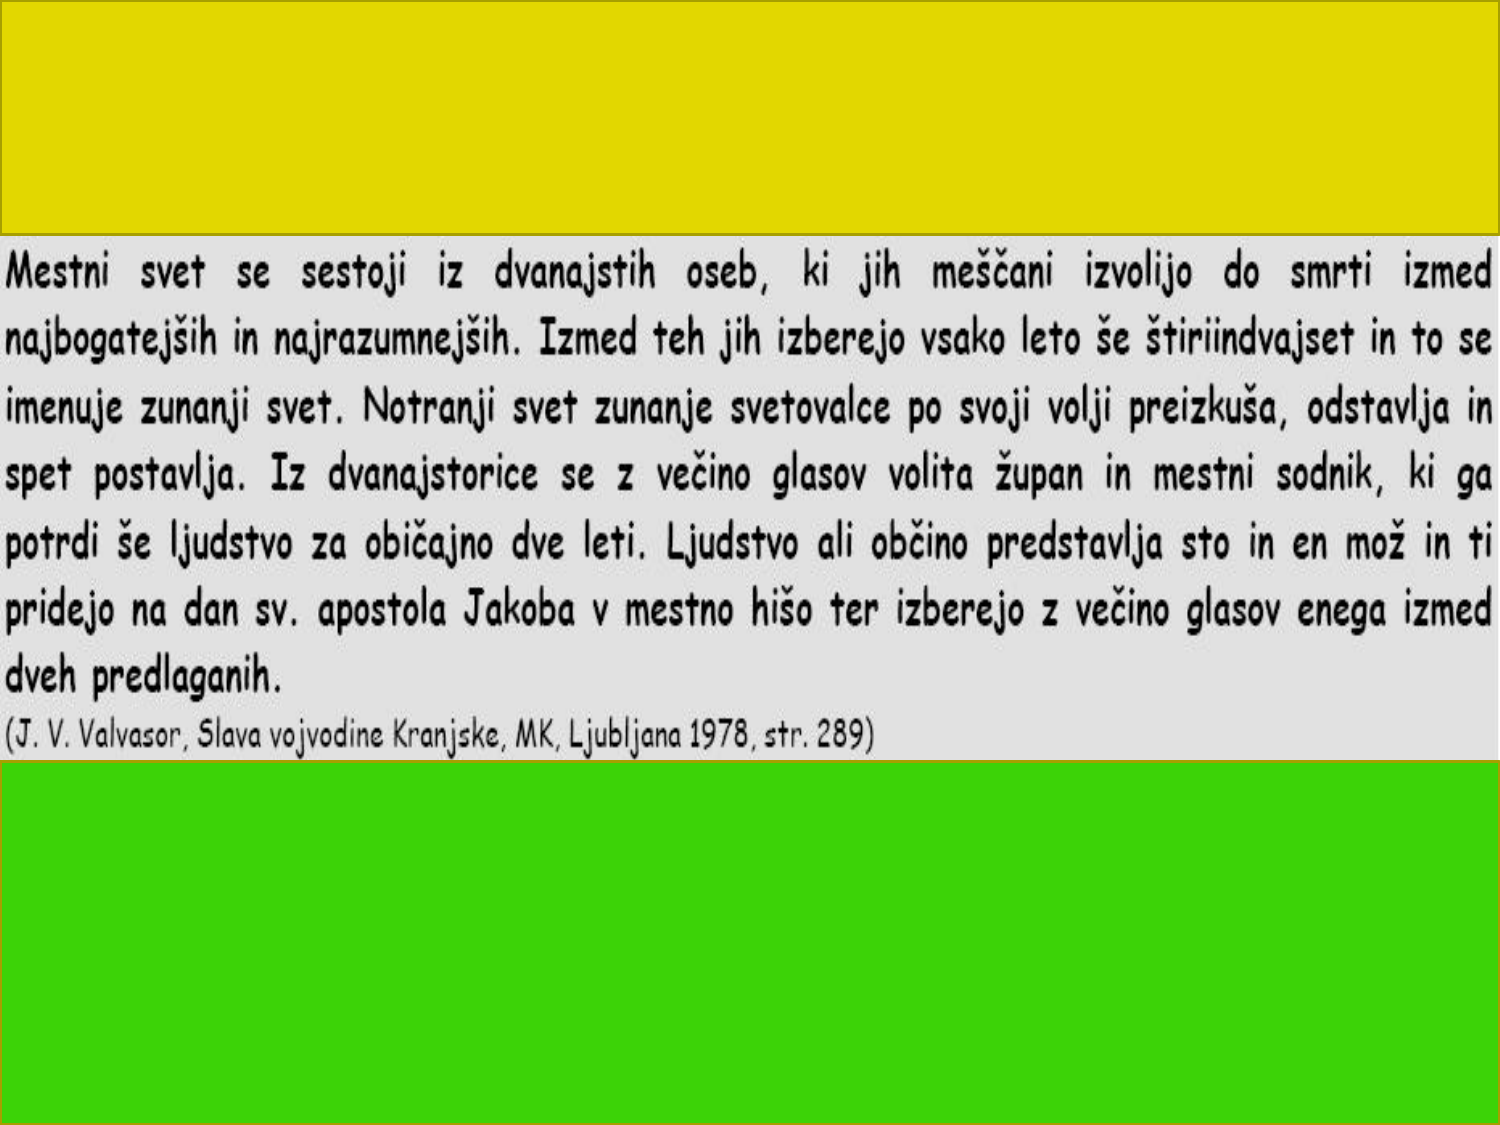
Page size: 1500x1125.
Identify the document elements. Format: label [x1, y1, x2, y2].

text_box [0, 761, 1500, 1125]
picture [0, 235, 1500, 761]
text_box [0, 0, 1500, 235]
